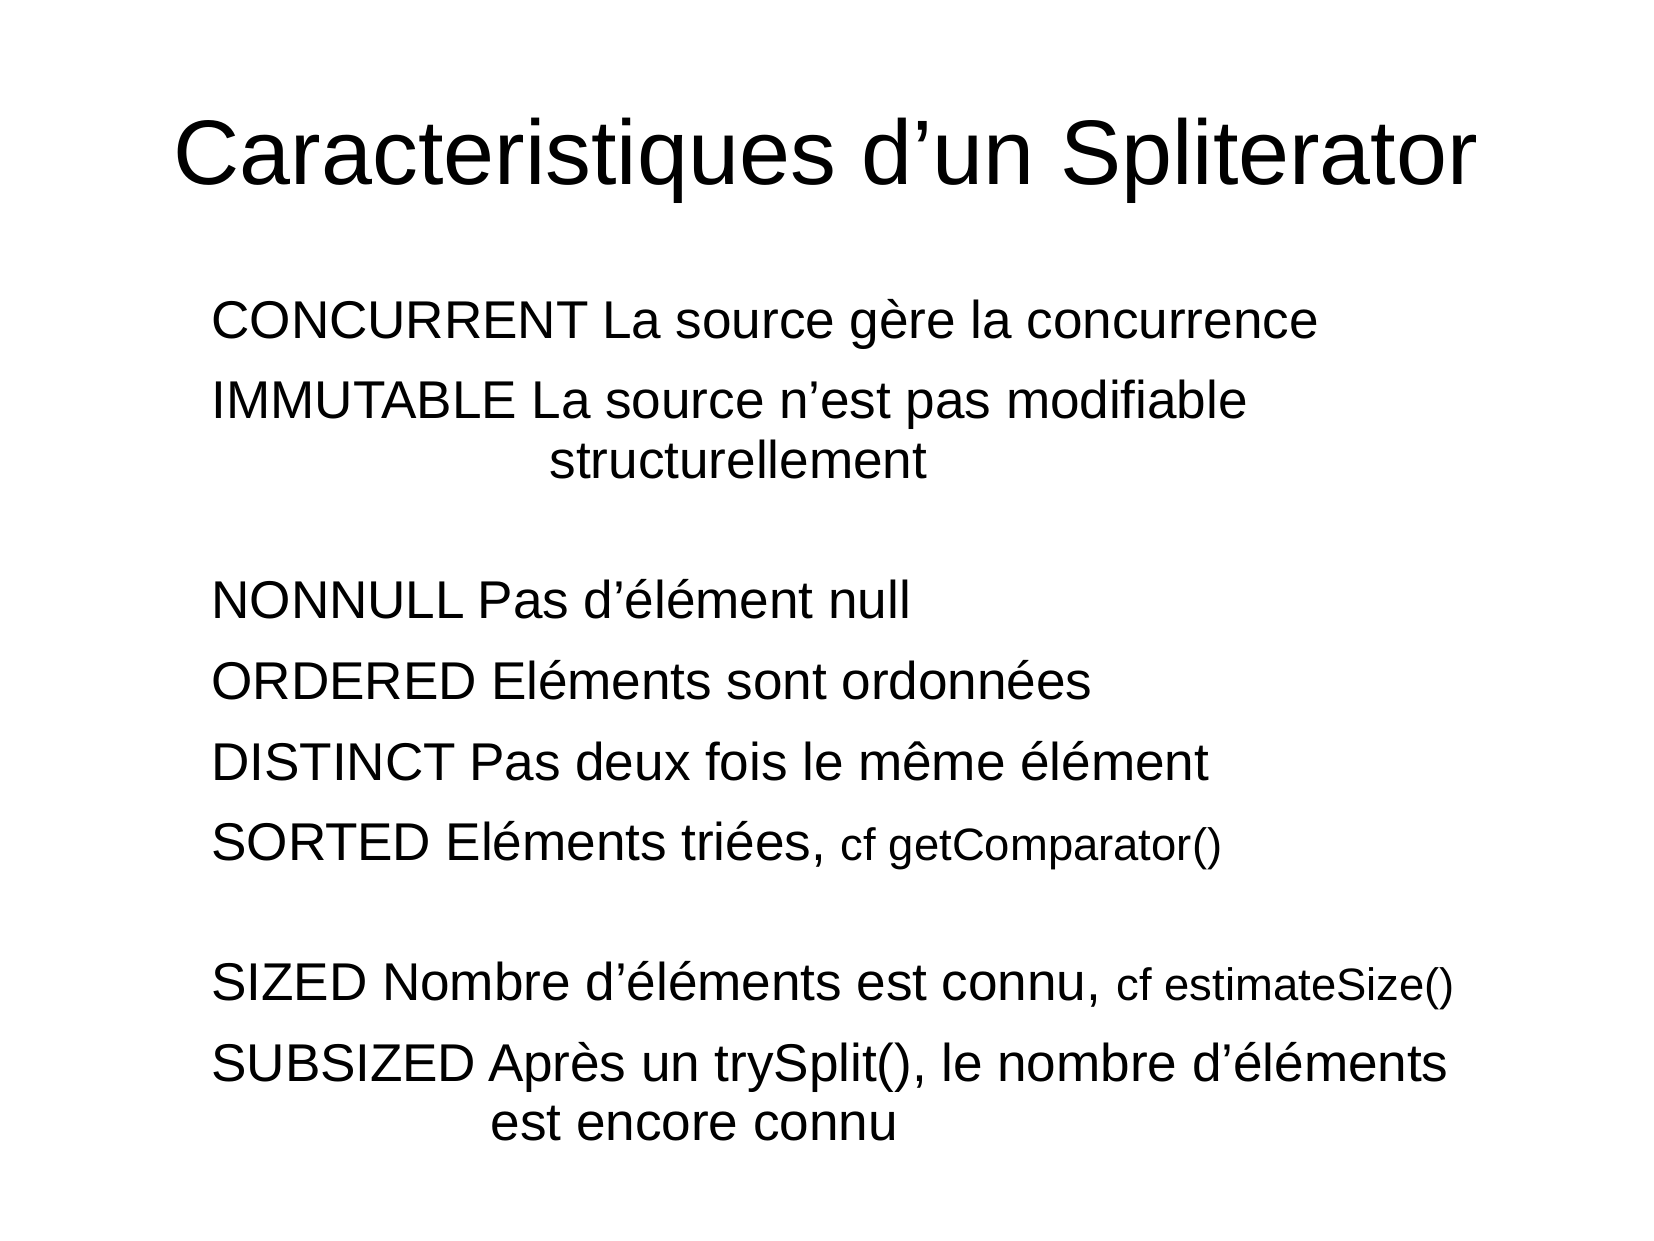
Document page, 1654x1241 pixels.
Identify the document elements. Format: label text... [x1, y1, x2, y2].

list CONCURRENT La source gère la concurrence IMMUTABLE La source n’est pas modifiable structurellement NONNULL Pas d’élément null ORDERED Eléments sont ordonnées DISTINCT Pas deux fois le même élément SORTED Eléments triées, cf getComparator() SIZED Nombre d’éléments est connu, cf estimateSize() SUBSIZED Après un trySplit(), le nombre d’éléments est encore connu [82, 290, 1571, 1171]
title Caracteristiques d’un Spliterator [82, 49, 1571, 257]
